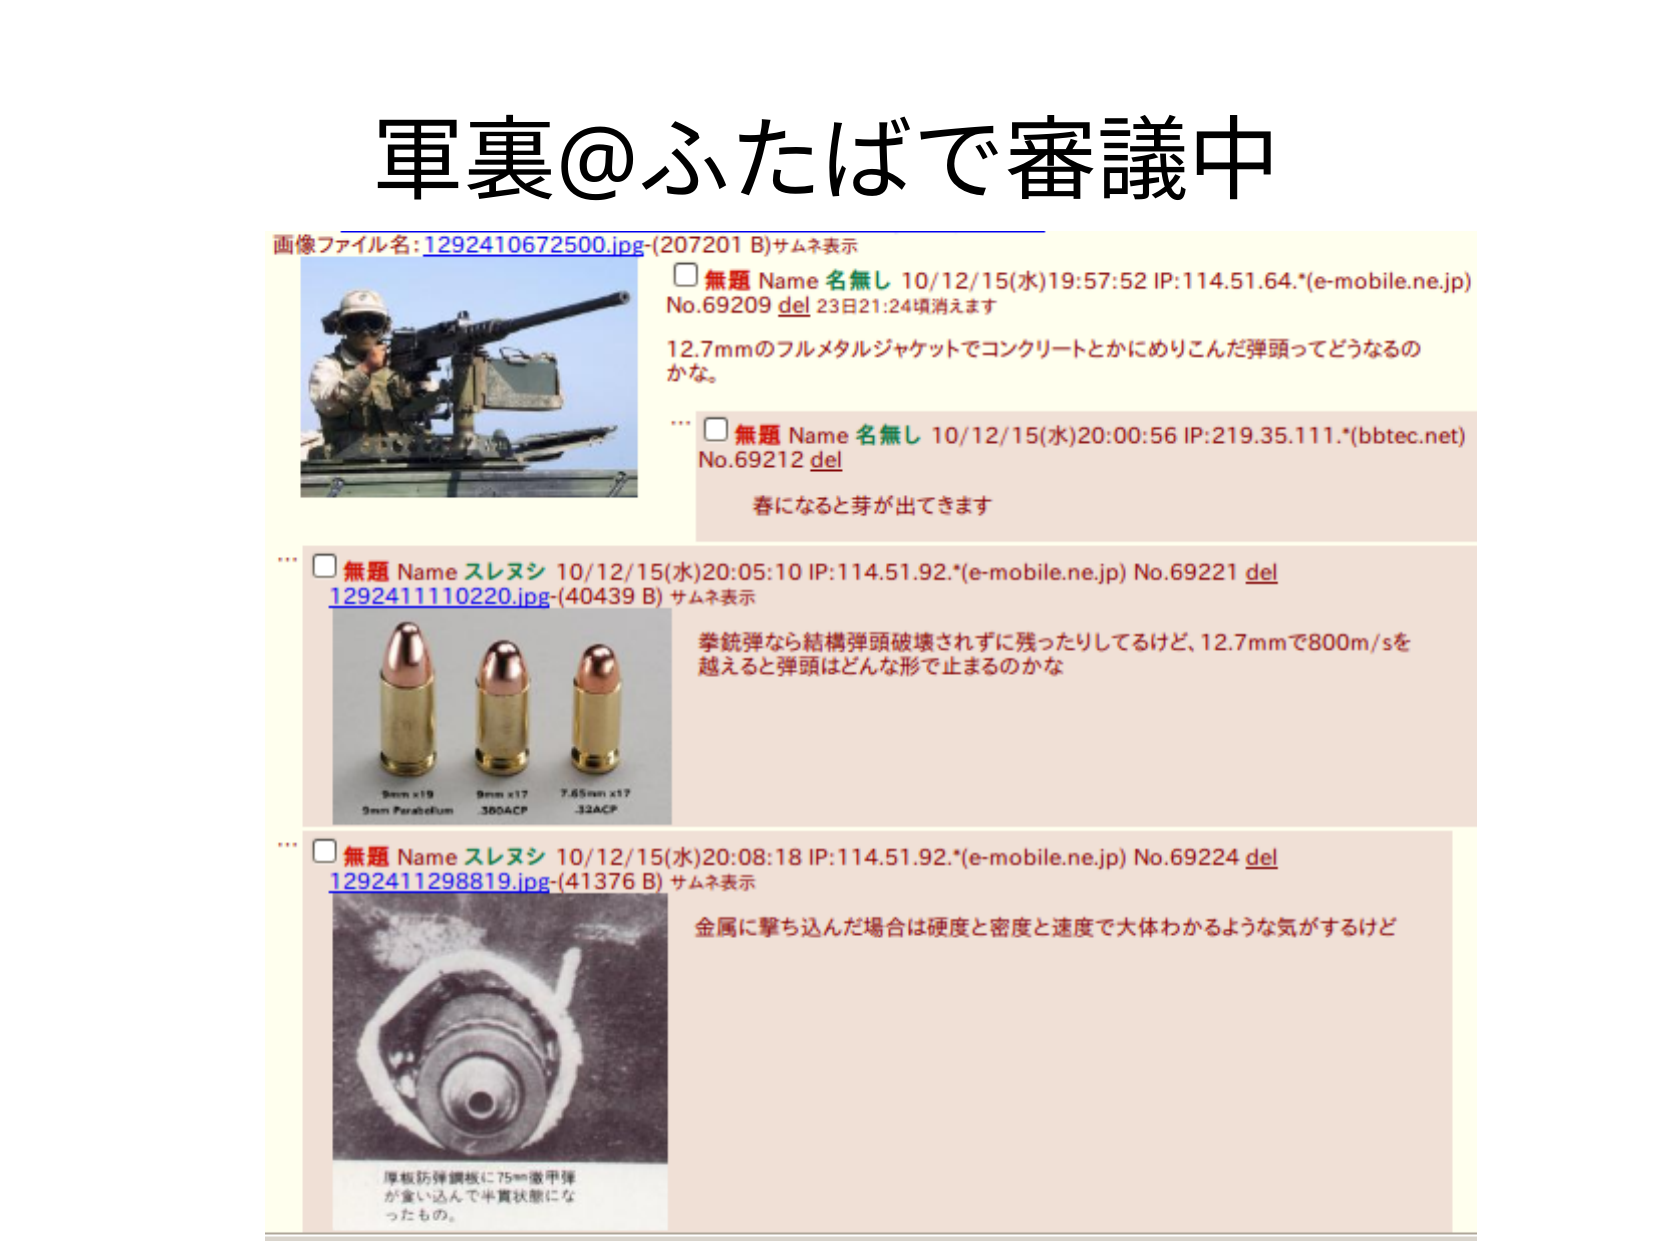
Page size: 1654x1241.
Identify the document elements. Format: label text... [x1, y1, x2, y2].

picture [265, 250, 1477, 1241]
title 軍裏@ふたばで審議中 [82, 56, 1571, 250]
